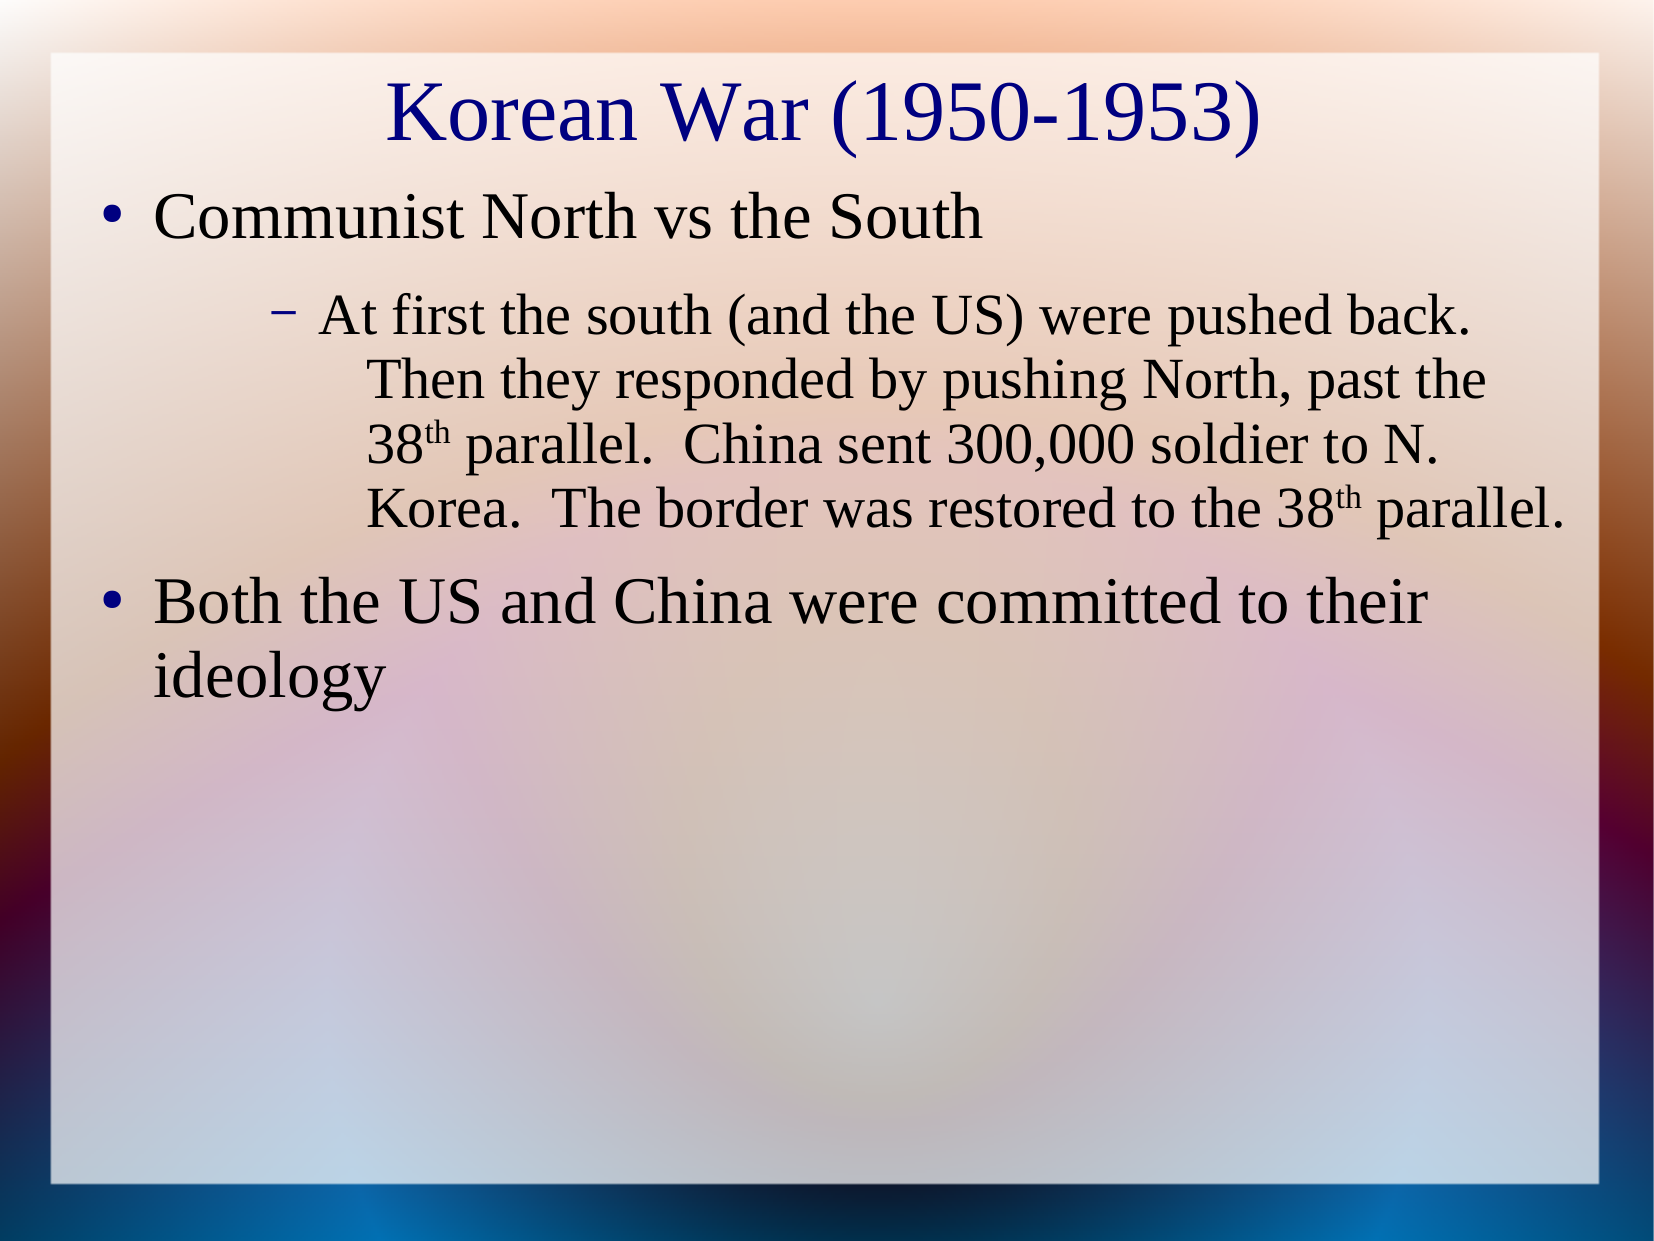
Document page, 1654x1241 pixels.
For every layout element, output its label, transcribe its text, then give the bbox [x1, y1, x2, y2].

list Communist North vs the South At first the south (and the US) were pushed back. Then they responded by pushing North, past the 38th parallel. China sent 300,000 soldier to N. Korea. The border was restored to the 38th parallel. Both the US and China were committed to their ideology [82, 178, 1571, 922]
title Korean War (1950-1953) [80, 8, 1569, 216]
picture [0, 0, 1654, 1241]
